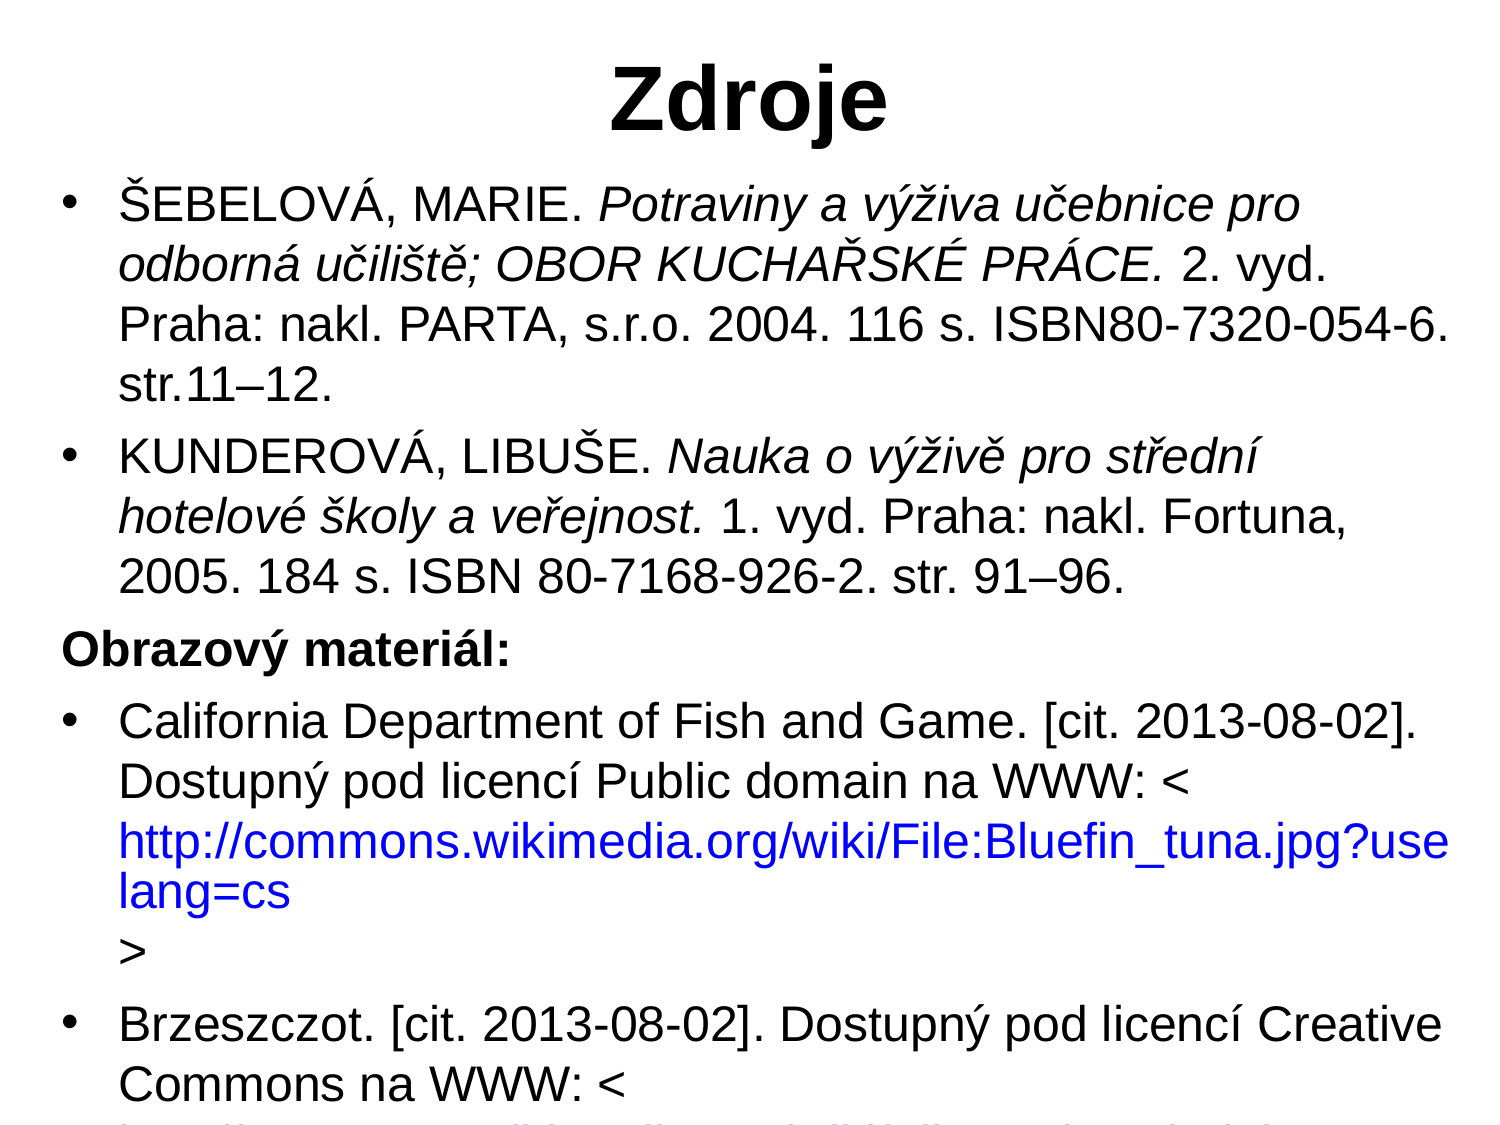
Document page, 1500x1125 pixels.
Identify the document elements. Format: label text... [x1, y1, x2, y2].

title Zdroje [75, 0, 1426, 188]
list ŠEBELOVÁ, MARIE. Potraviny a výživa učebnice pro odborná učiliště; OBOR KUCHAŘSKÉ PRÁCE. 2. vyd. Praha: nakl. PARTA, s.r.o. 2004. 116 s. ISBN80-7320-054-6. str.11–12. KUNDEROVÁ, LIBUŠE. Nauka o výživě pro střední hotelové školy a veřejnost. 1. vyd. Praha: nakl. Fortuna, 2005. 184 s. ISBN 80-7168-926-2. str. 91–96. Obrazový materiál: California Department of Fish and Game. [cit. 2013-08-02]. Dostupný pod licencí Public domain na WWW: <http://commons.wikimedia.org/wiki/File:Bluefin_tuna.jpg?uselang=cs> Brzeszczot. [cit. 2013-08-02]. Dostupný pod licencí Creative Commons na WWW: <http://commons.wikimedia.org/wiki/File:Podgrzybek.jpg> [46, 164, 1477, 1125]
